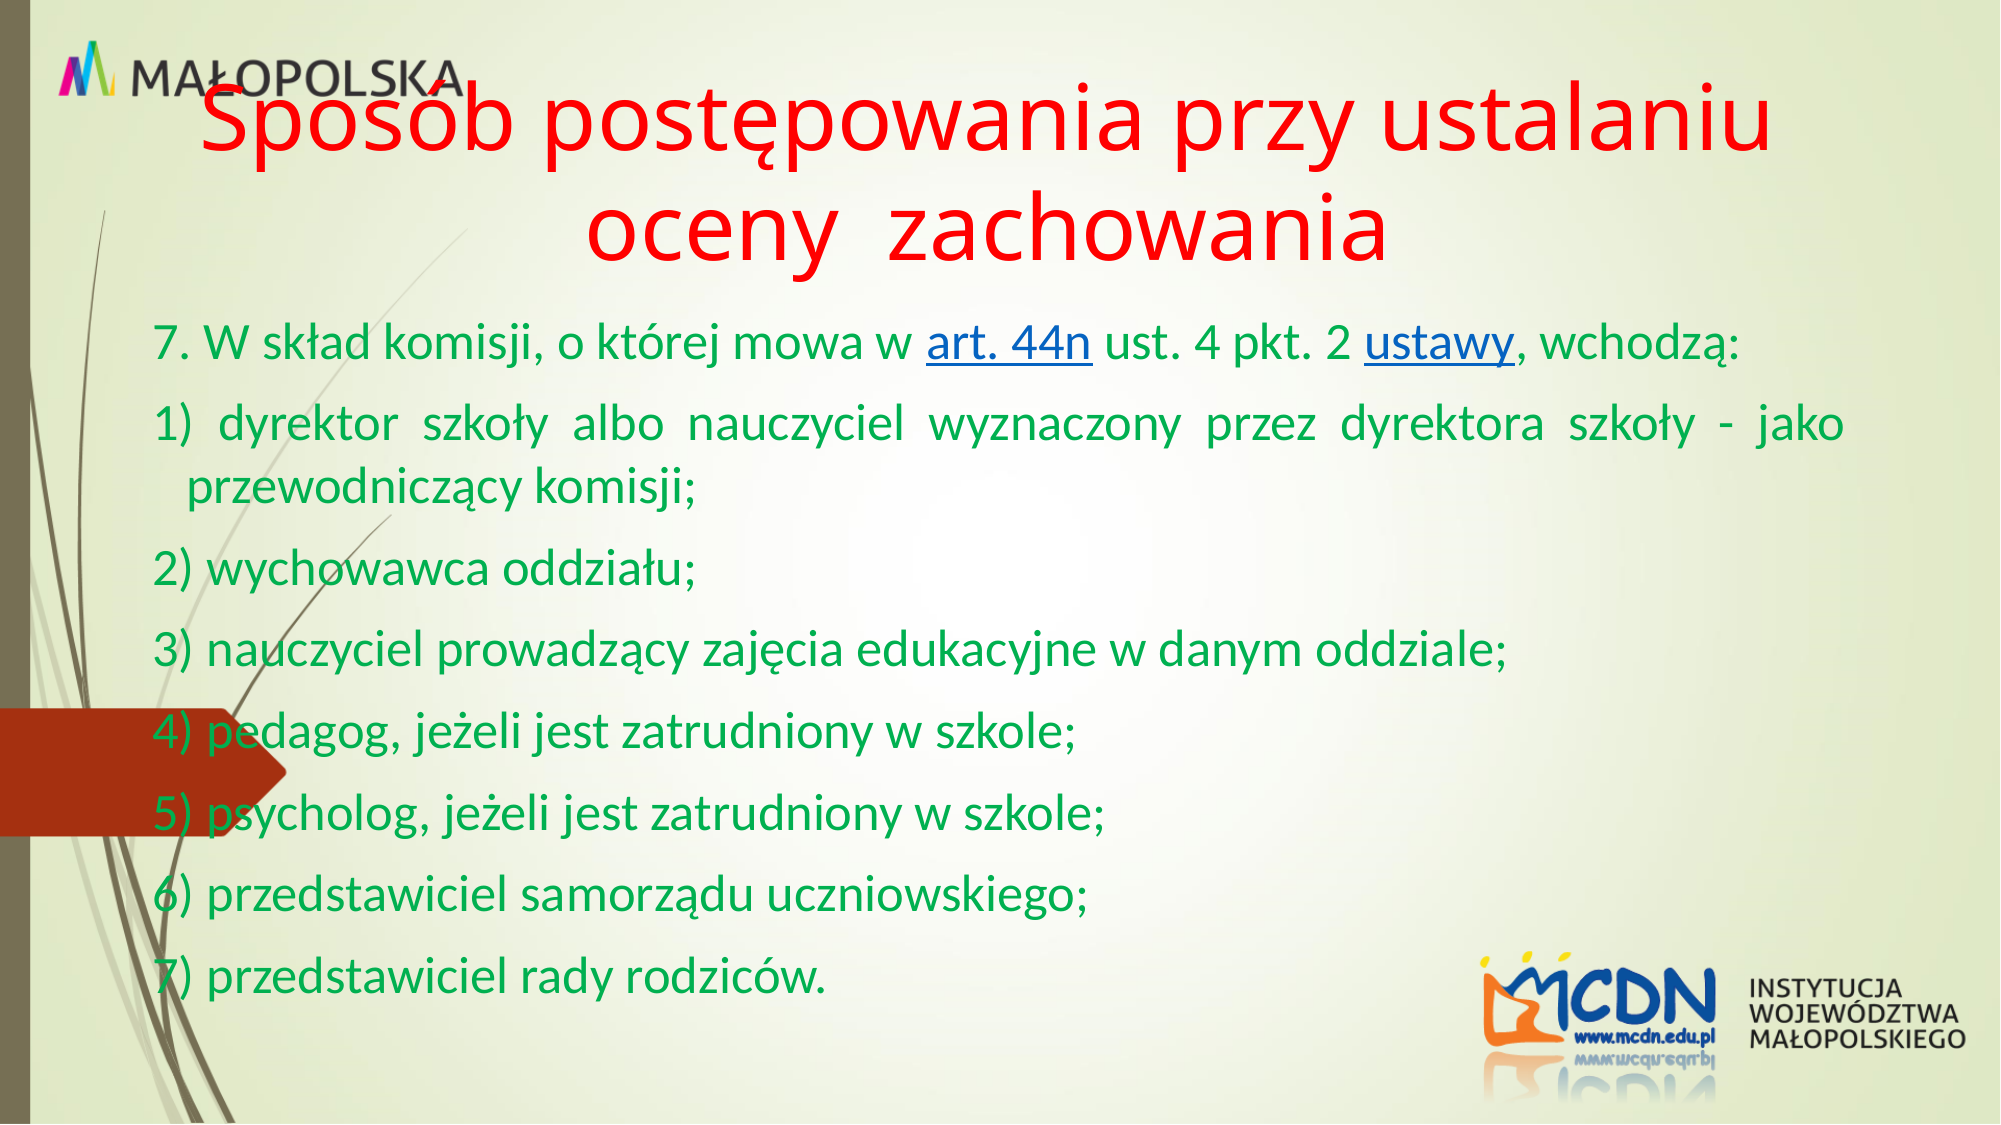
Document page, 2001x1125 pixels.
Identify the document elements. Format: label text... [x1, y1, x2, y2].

list 7. W skład komisji, o której mowa w art. 44n ust. 4 pkt. 2 ustawy, wchodzą: 1) dyrektor szkoły albo nauczyciel wyznaczony przez dyrektora szkoły - jako przewodniczący komisji; 2) wychowawca oddziału; 3) nauczyciel prowadzący zajęcia edukacyjne w danym oddziale; 4) pedagog, jeżeli jest zatrudniony w szkole; 5) psycholog, jeżeli jest zatrudniony w szkole; 6) przedstawiciel samorządu uczniowskiego; 7) przedstawiciel rady rodziców. [137, 299, 1863, 1014]
picture [0, 0, 2001, 1125]
title Sposób postępowania przy ustalaniu oceny zachowania [137, 59, 1863, 278]
